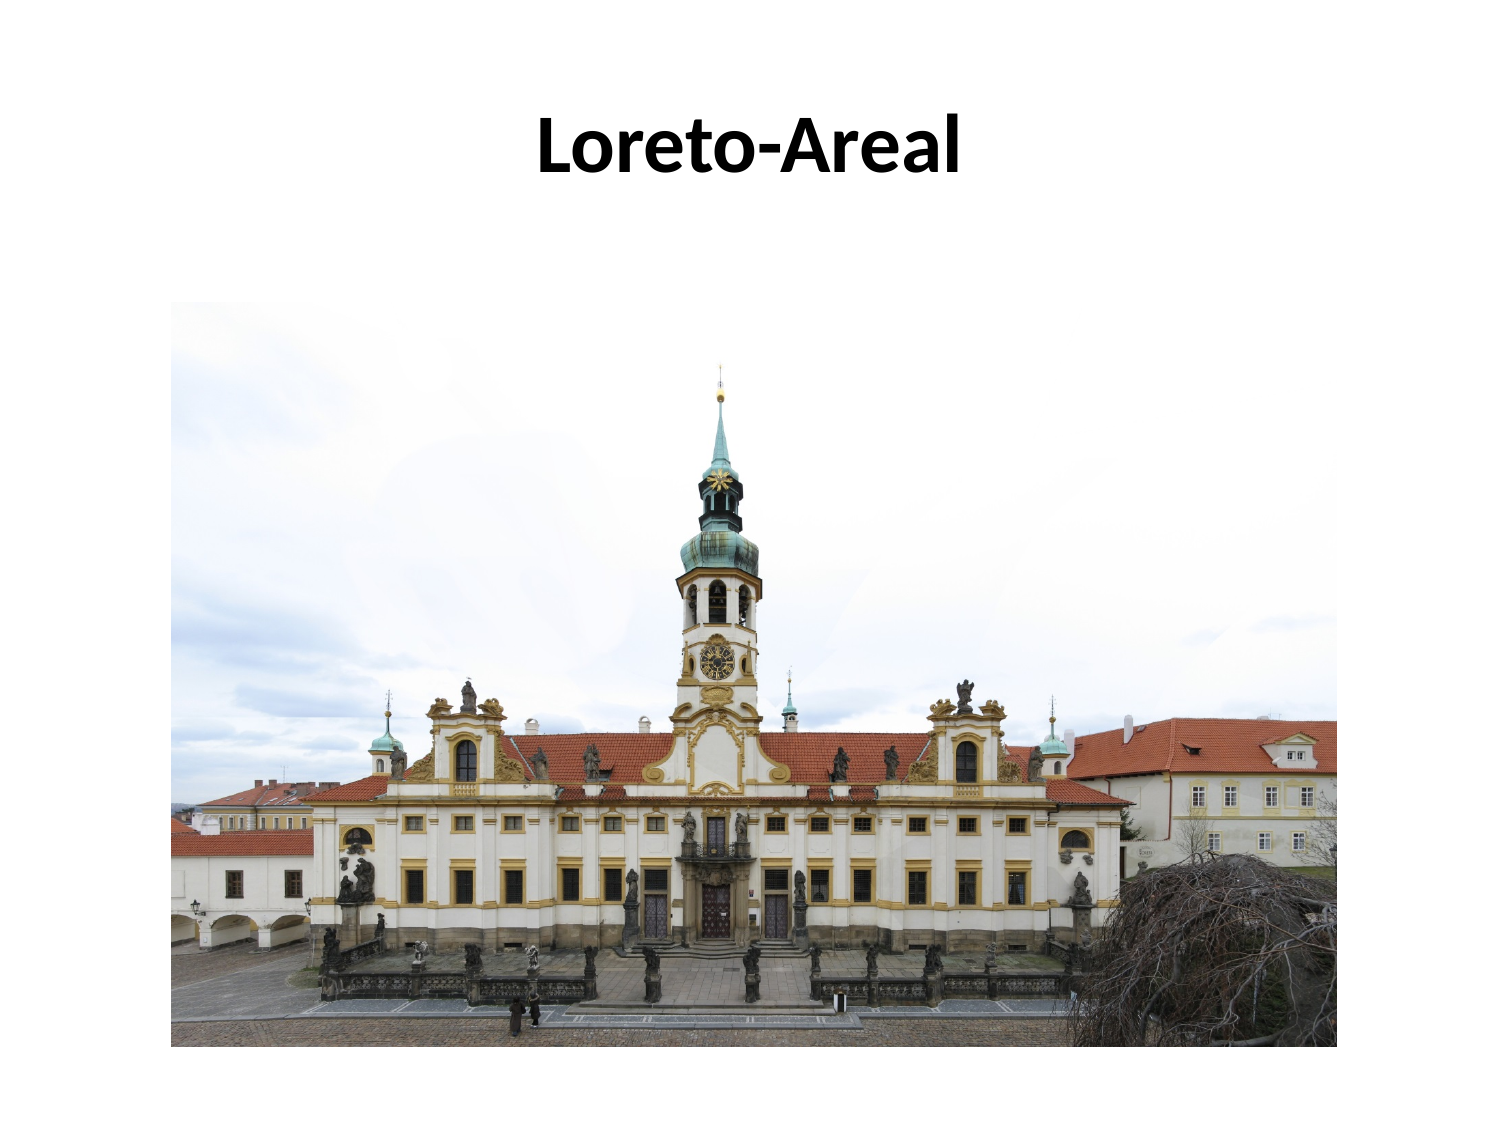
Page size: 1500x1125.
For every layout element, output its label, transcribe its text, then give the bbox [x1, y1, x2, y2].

title Loreto-Areal [75, 45, 1426, 233]
picture [171, 302, 1337, 1047]
